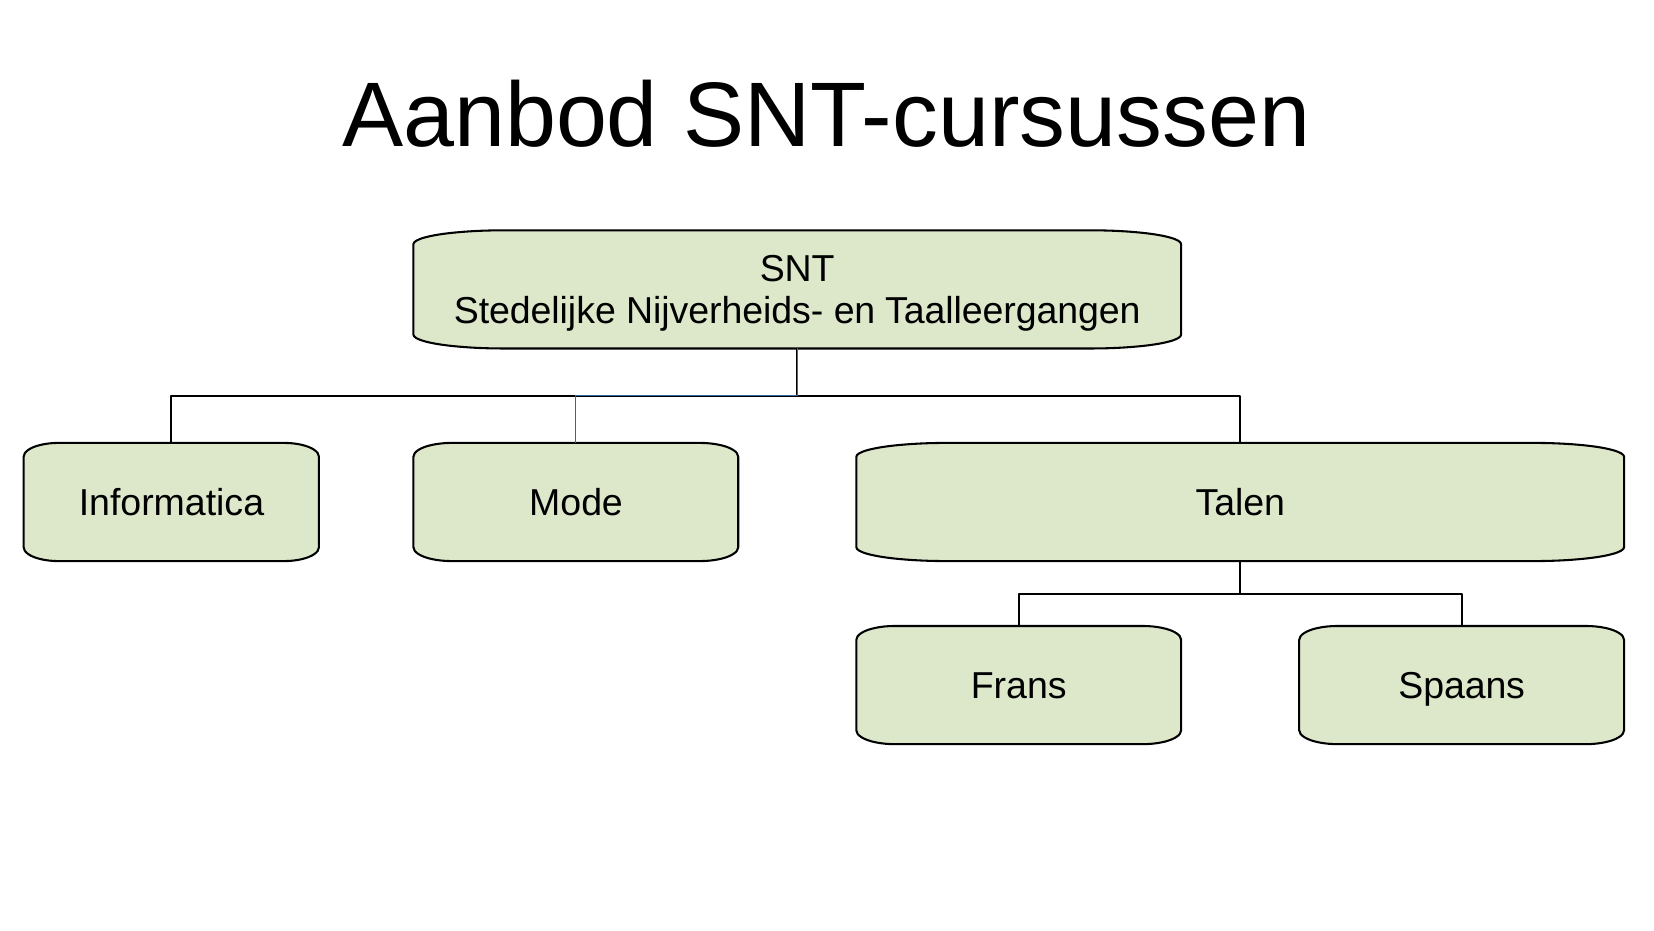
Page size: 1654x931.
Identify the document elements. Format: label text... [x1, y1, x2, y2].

title Aanbod SNT-cursussen [82, 37, 1571, 193]
text_box SNT Stedelijke Nijverheids- en Taalleergangen [413, 230, 1182, 349]
text_box Talen [856, 442, 1625, 562]
text_box Mode [413, 442, 739, 562]
text_box Spaans [1299, 625, 1625, 745]
text_box Frans [856, 625, 1182, 745]
text_box Informatica [23, 442, 319, 562]
